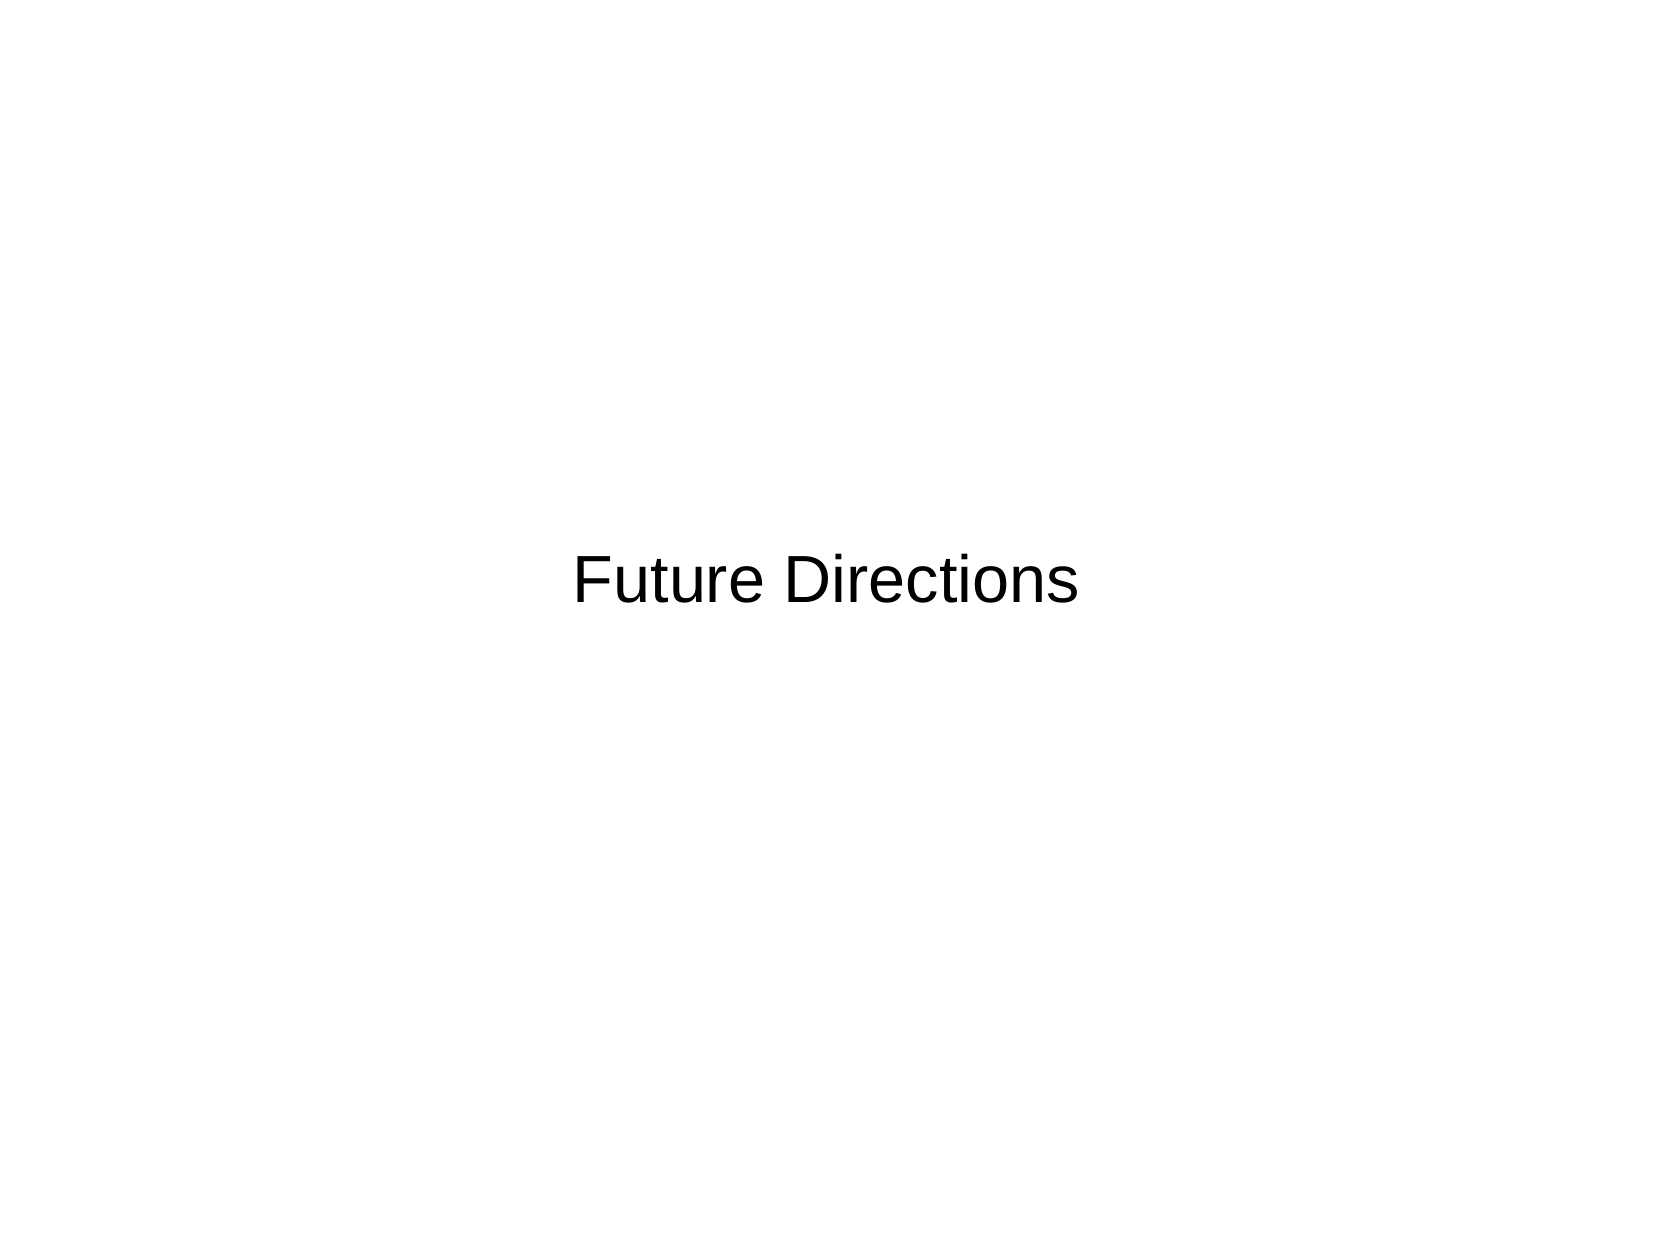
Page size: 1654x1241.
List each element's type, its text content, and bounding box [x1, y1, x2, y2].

text_box Future Directions [82, 49, 1571, 1109]
